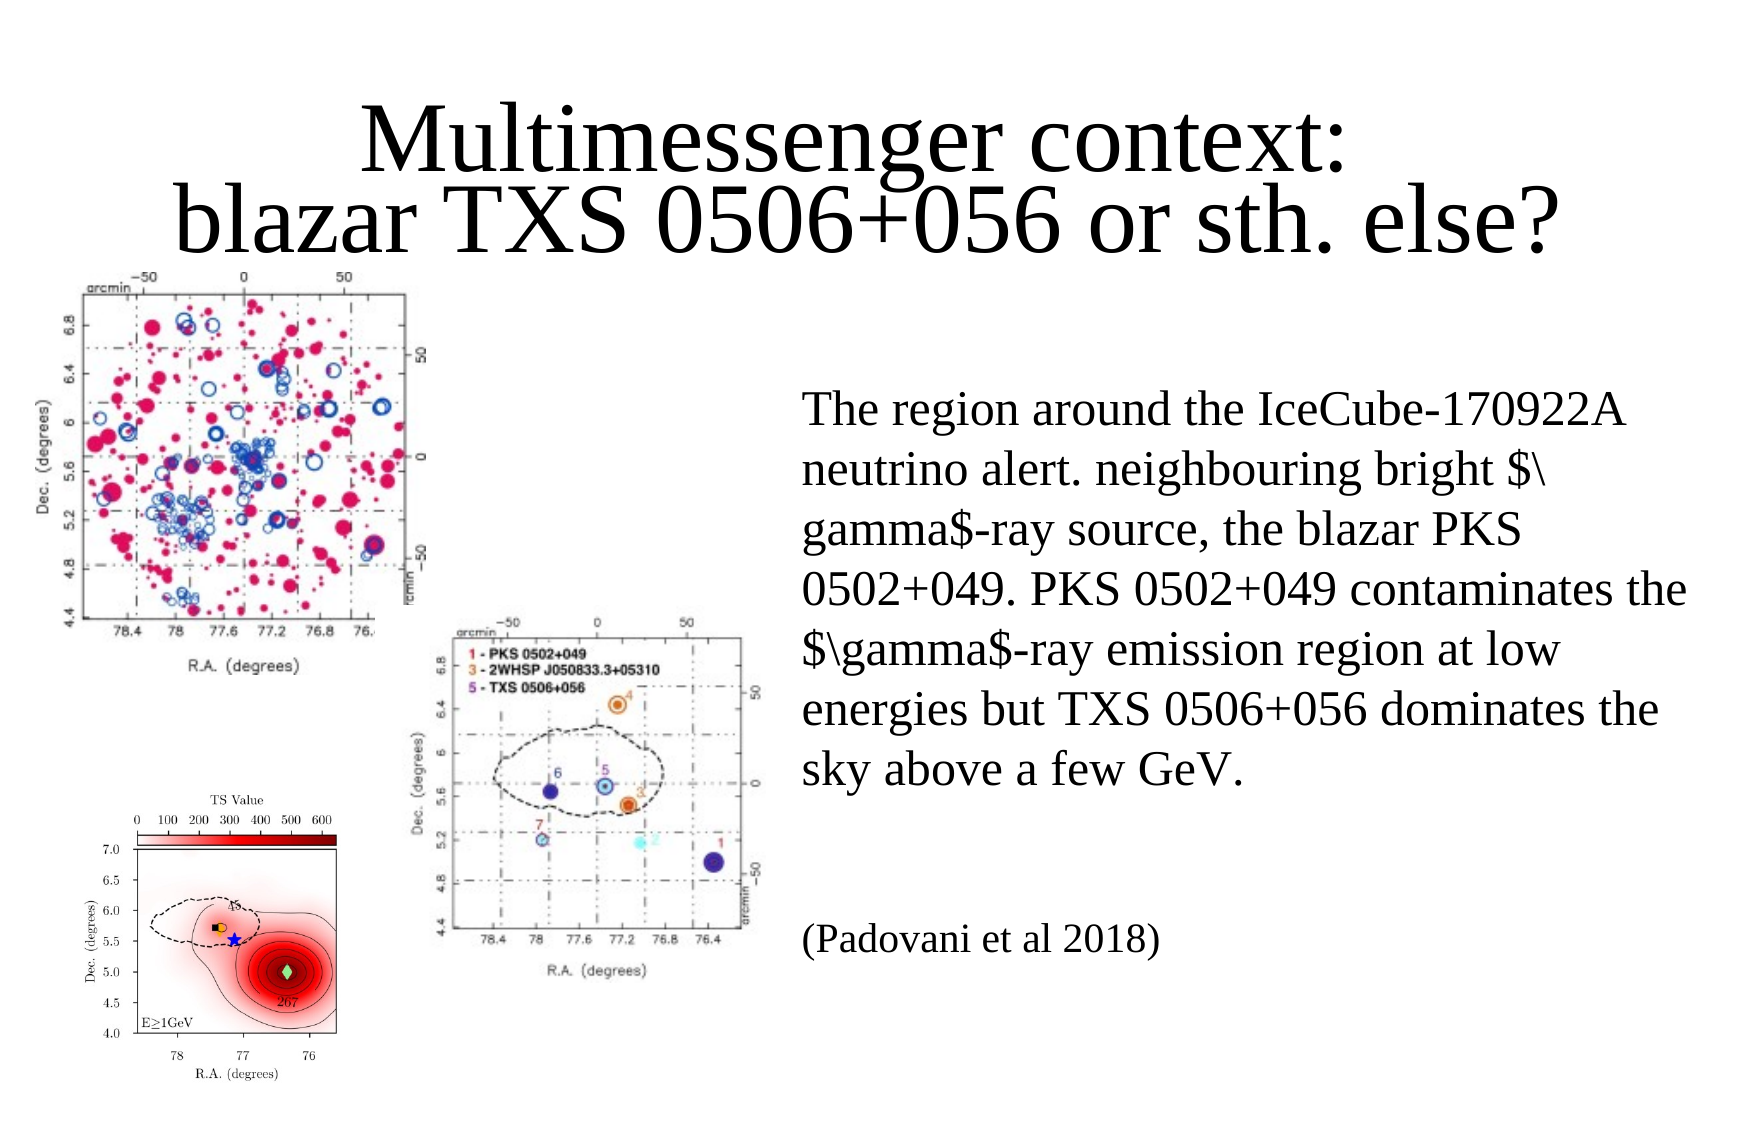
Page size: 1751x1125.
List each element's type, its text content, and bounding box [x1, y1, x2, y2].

picture [75, 786, 346, 1090]
title Multimessenger context: blazar TXS 0506+056 or sth. else? [131, 65, 1606, 310]
picture [35, 272, 766, 983]
text_box The region around the IceCube-170922A neutrino alert. neighbouring bright $\gamma$-ray source, the blazar PKS 0502+049. PKS 0502+049 contaminates the $\gamma$-ray emission region at low energies but TXS 0506+056 dominates the sky above a few GeV. (Padovani et al 2018) [786, 367, 1726, 1081]
